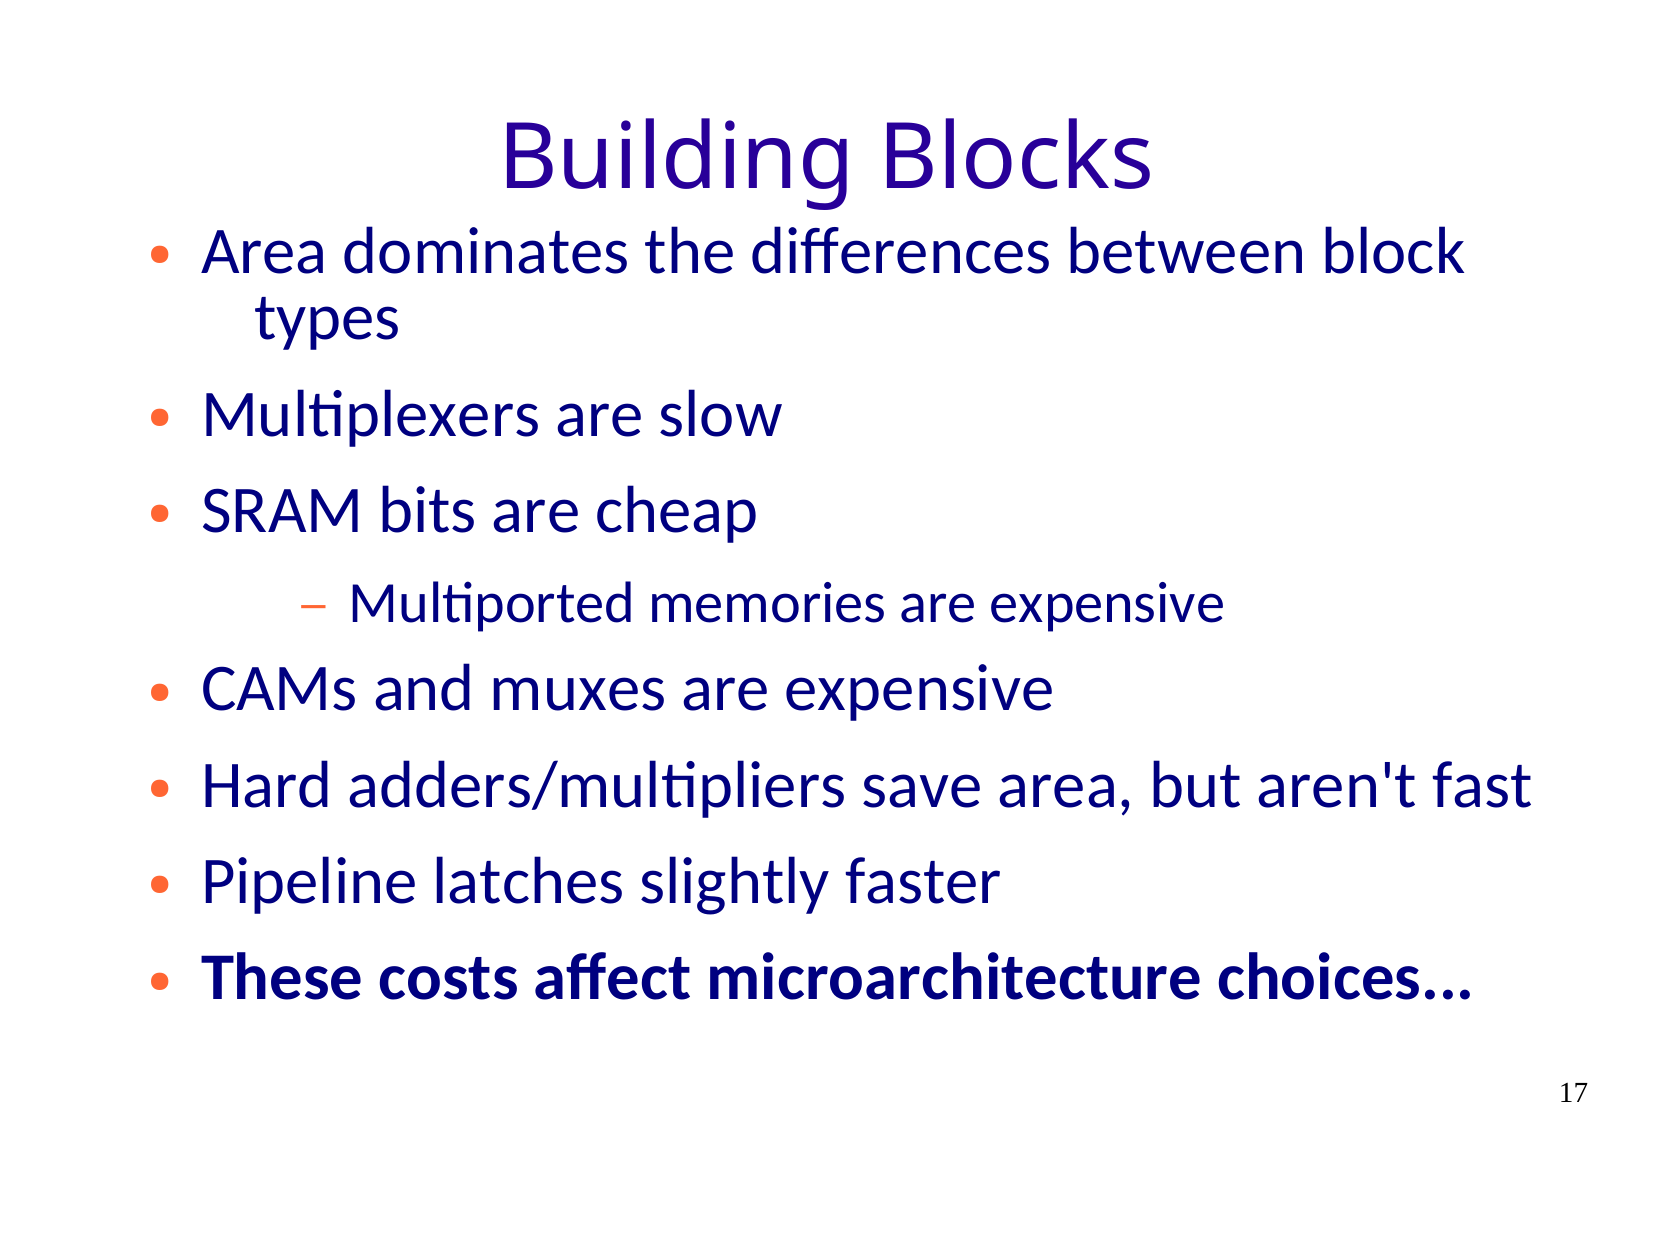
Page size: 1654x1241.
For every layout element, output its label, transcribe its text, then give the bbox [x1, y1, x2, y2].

list Area dominates the differences between block types Multiplexers are slow SRAM bits are cheap Multiported memories are expensive CAMs and muxes are expensive Hard adders/multipliers save area, but aren't fast Pipeline latches slightly faster These costs affect microarchitecture choices... [112, 223, 1566, 1148]
title Building Blocks [82, 56, 1571, 250]
